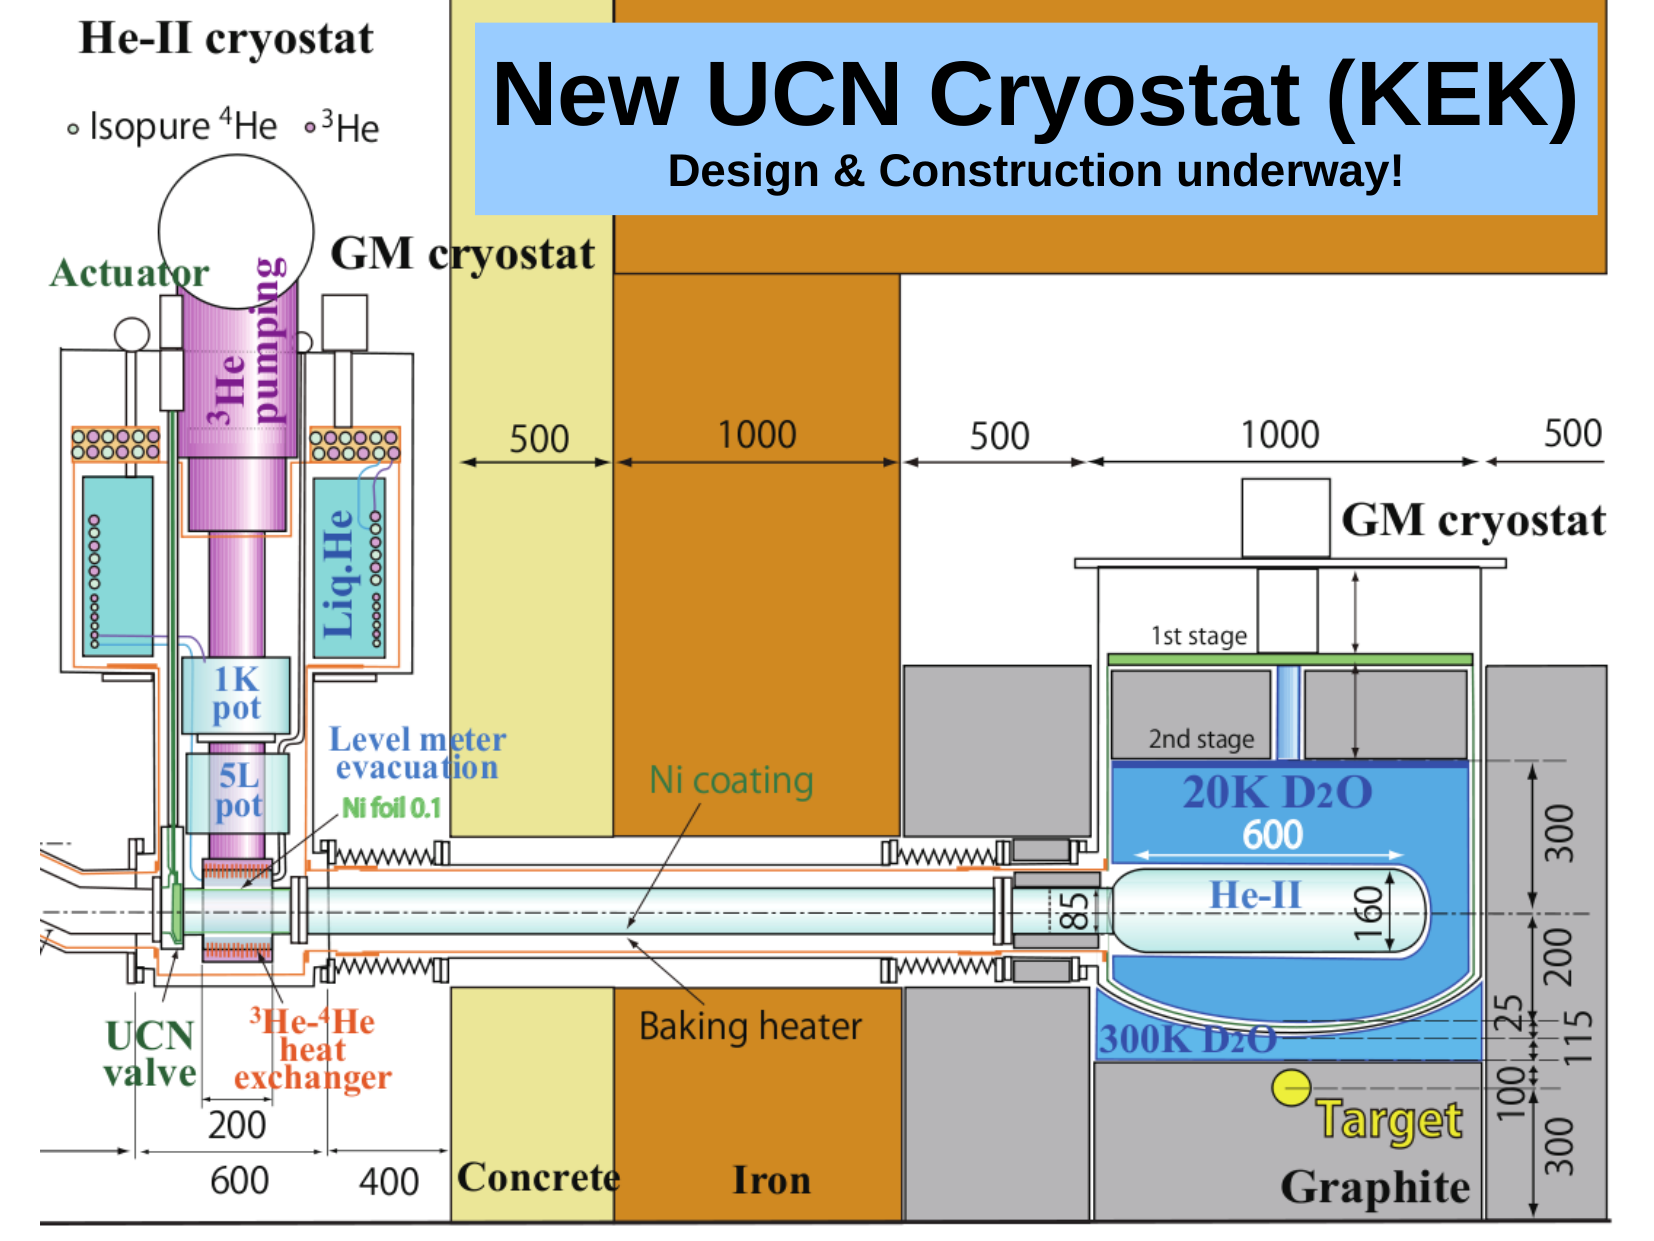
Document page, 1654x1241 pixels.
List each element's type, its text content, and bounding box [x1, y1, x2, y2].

text_box New UCN Cryostat (KEK) Design & Construction underway! [475, 22, 1598, 216]
picture [40, 0, 1618, 1233]
